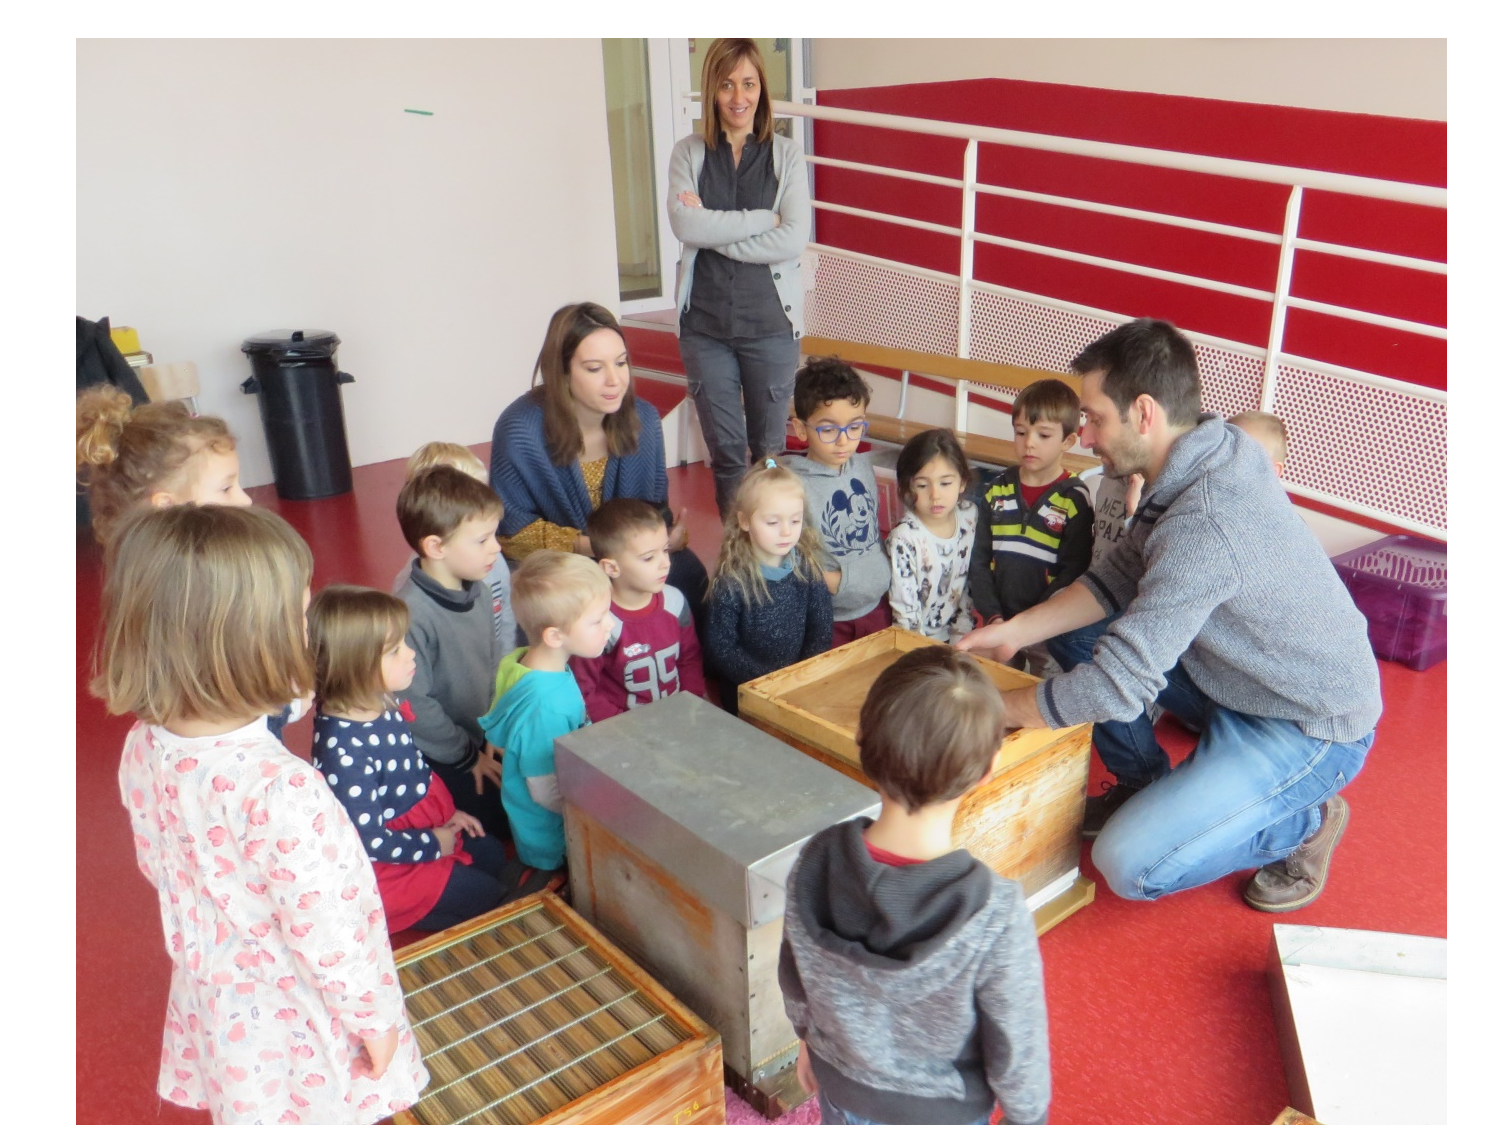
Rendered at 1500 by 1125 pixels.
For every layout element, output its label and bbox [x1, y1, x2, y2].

picture [76, 39, 1447, 1125]
